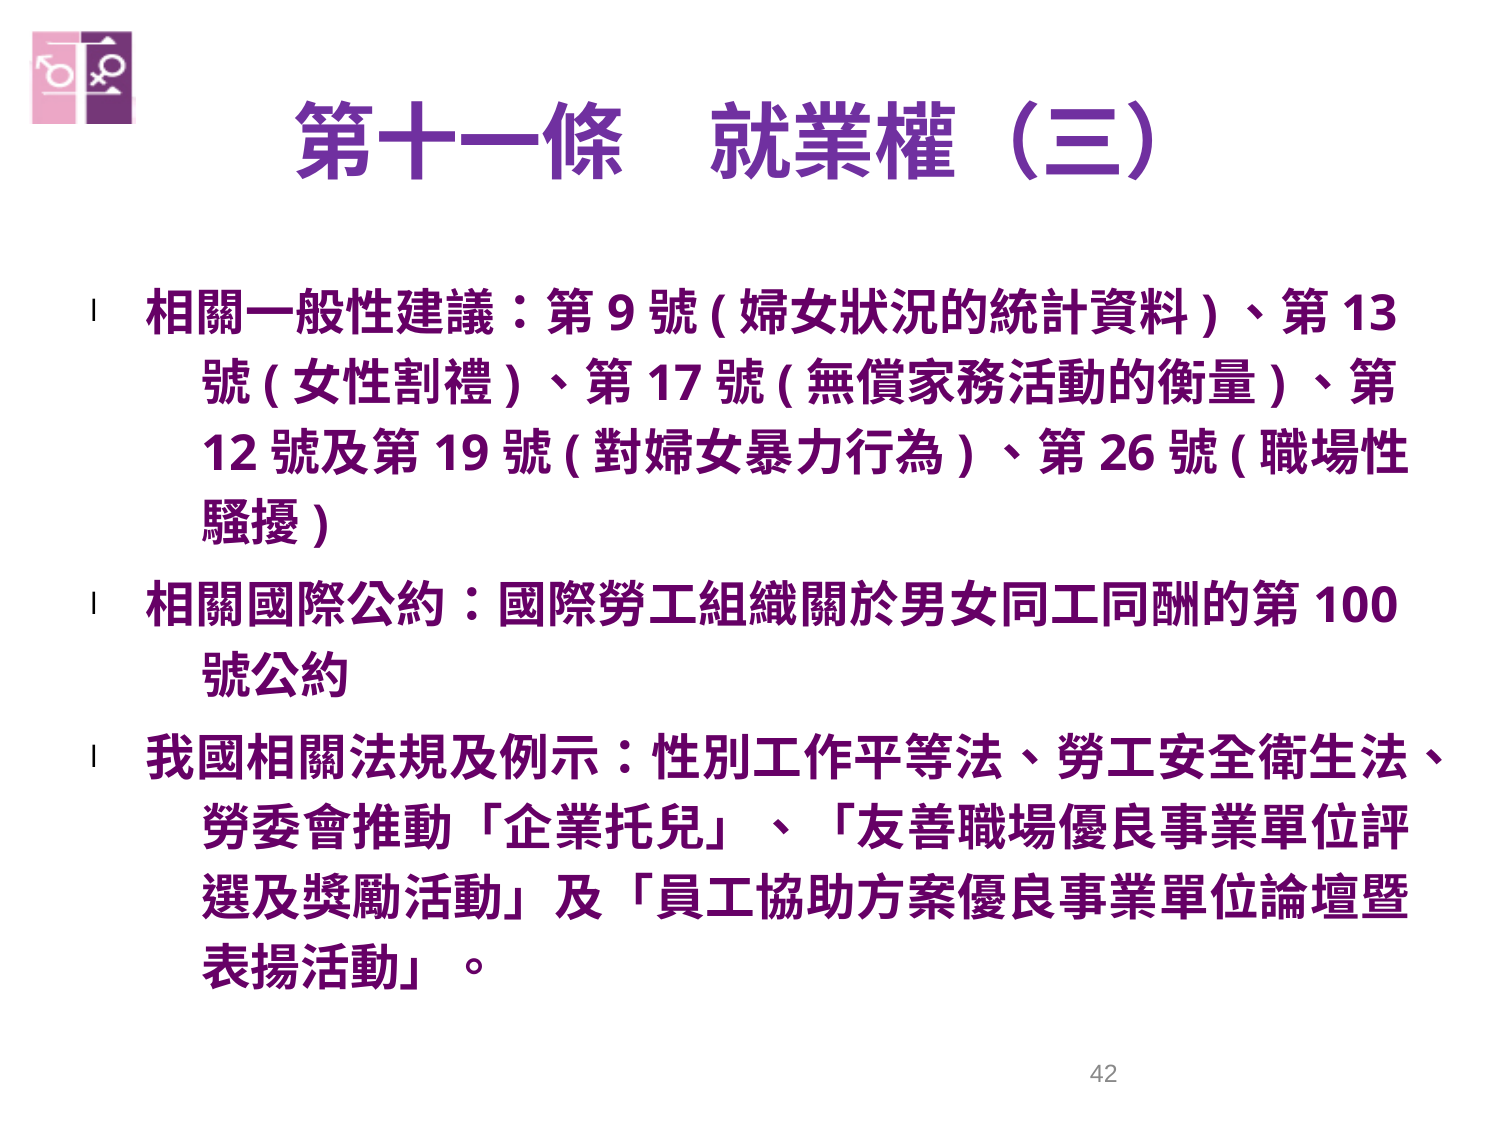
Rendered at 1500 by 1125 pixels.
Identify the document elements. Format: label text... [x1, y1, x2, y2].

list 相關一般性建議：第9號(婦女狀況的統計資料)、第13號(女性割禮)、第17號(無償家務活動的衡量)、第12號及第19號(對婦女暴力行為)、第26號(職場性騷擾) 相關國際公約：國際勞工組織關於男女同工同酬的第100號公約 我國相關法規及例示：性別工作平等法、勞工安全衛生法、勞委會推動「企業托兒」、「友善職場優良事業單位評選及獎勵活動」及「員工協助方案優良事業單位論壇暨表揚活動」。 [75, 262, 1426, 1005]
title 第十一條 就業權（三） [75, 45, 1426, 233]
text_box 42 [1074, 1042, 1426, 1103]
